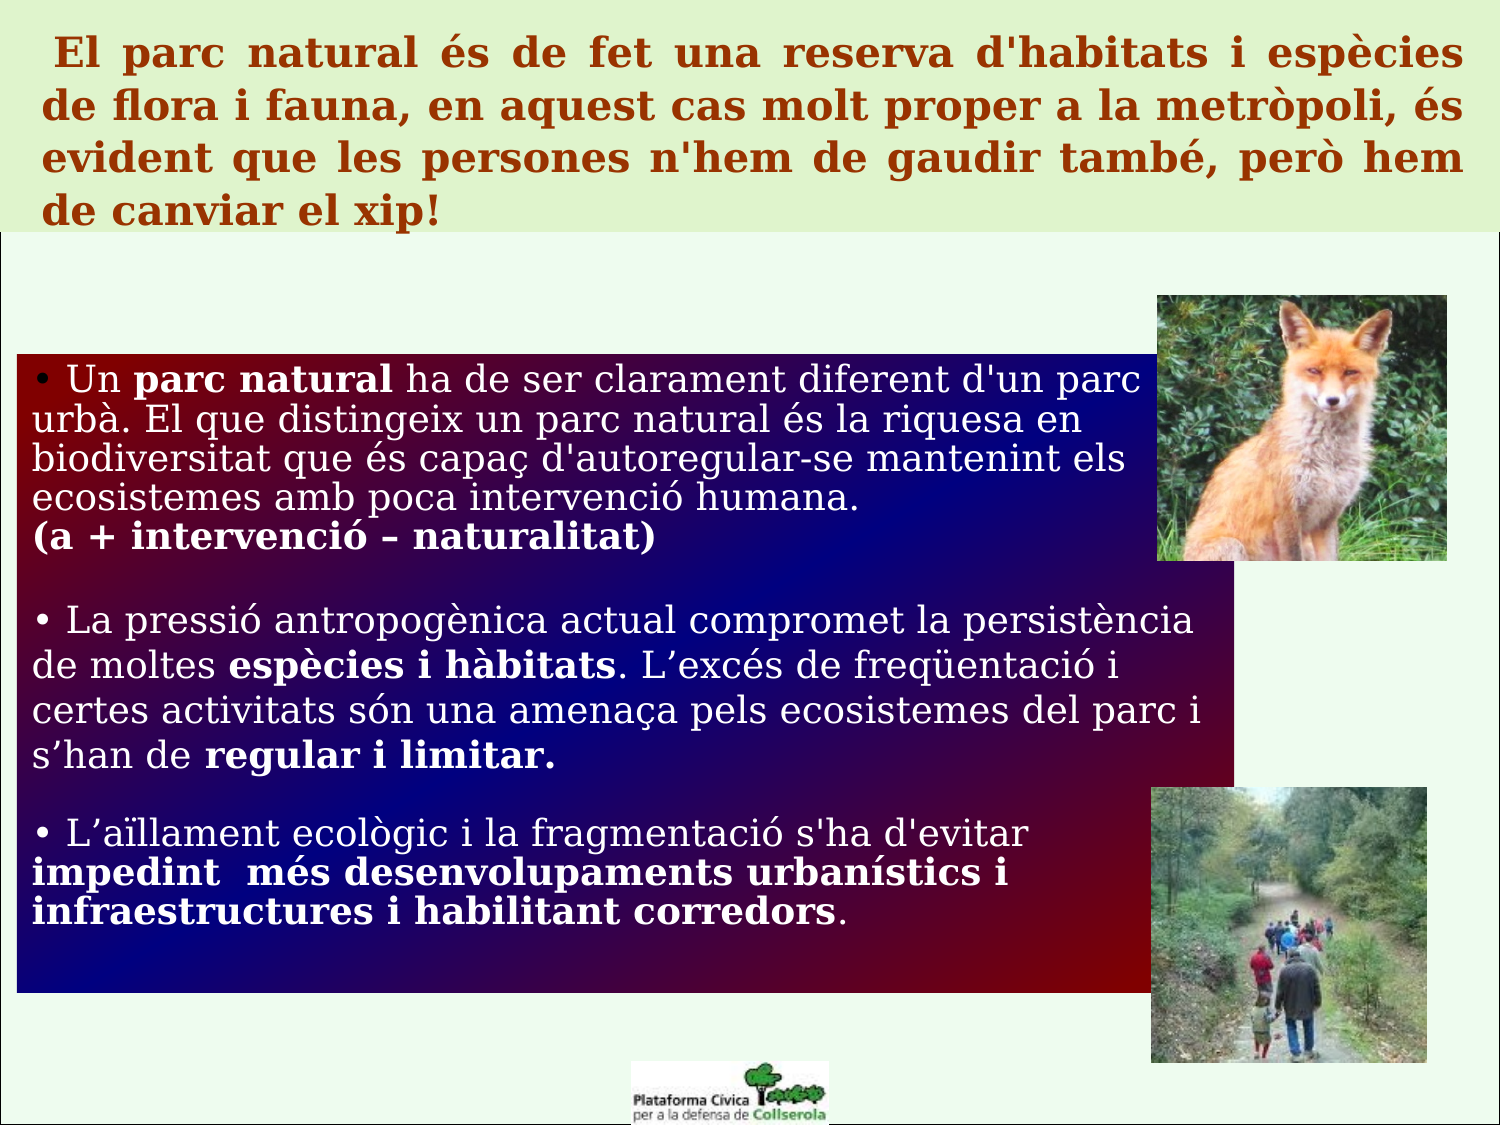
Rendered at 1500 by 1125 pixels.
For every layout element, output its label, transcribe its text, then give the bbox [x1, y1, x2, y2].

text_box • Un parc natural ha de ser clarament diferent d'un parc urbà. El que distingeix un parc natural és la riquesa en biodiversitat que és capaç d'autoregular-se mantenint els ecosistemes amb poca intervenció humana. (a + intervenció – naturalitat) • La pressió antropogènica actual compromet la persistència de moltes espècies i hàbitats. L’excés de freqüentació i certes activitats són una amenaça pels ecosistemes del parc i s’han de regular i limitar. • L’aïllament ecològic i la fragmentació s'ha d'evitar impedint més desenvolupaments urbanístics i infraestructures i habilitant corredors. [16, 354, 1235, 993]
picture [1157, 295, 1447, 561]
picture [631, 1061, 829, 1125]
picture [1151, 787, 1427, 1063]
title El parc natural és de fet una reserva d'habitats i espècies de flora i fauna, en aquest cas molt proper a la metròpoli, és evident que les persones n'hem de gaudir també, però hem de canviar el xip! [29, 20, 1477, 237]
